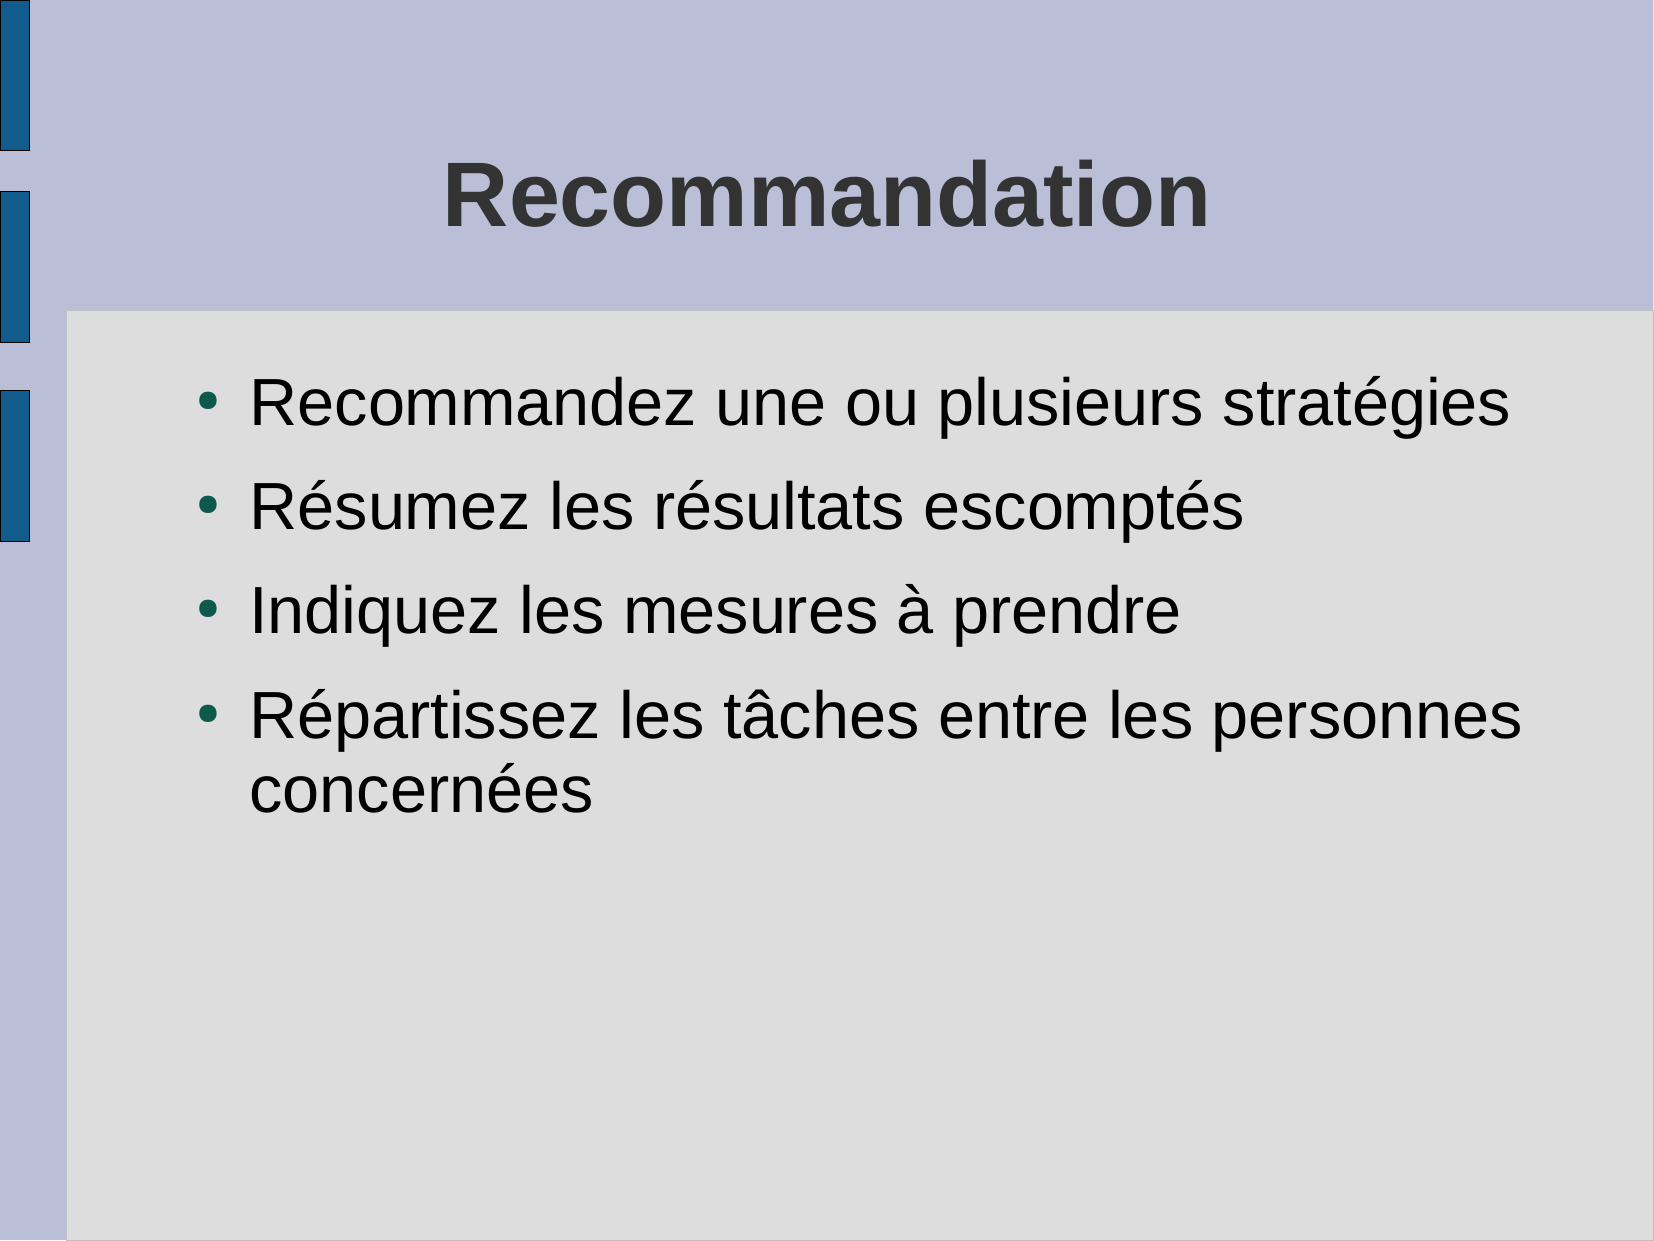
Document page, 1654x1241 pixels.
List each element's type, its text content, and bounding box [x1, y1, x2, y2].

list Recommandez une ou plusieurs stratégies Résumez les résultats escomptés Indiquez les mesures à prendre Répartissez les tâches entre les personnes concernées [178, 364, 1570, 1147]
title Recommandation [121, 91, 1534, 299]
